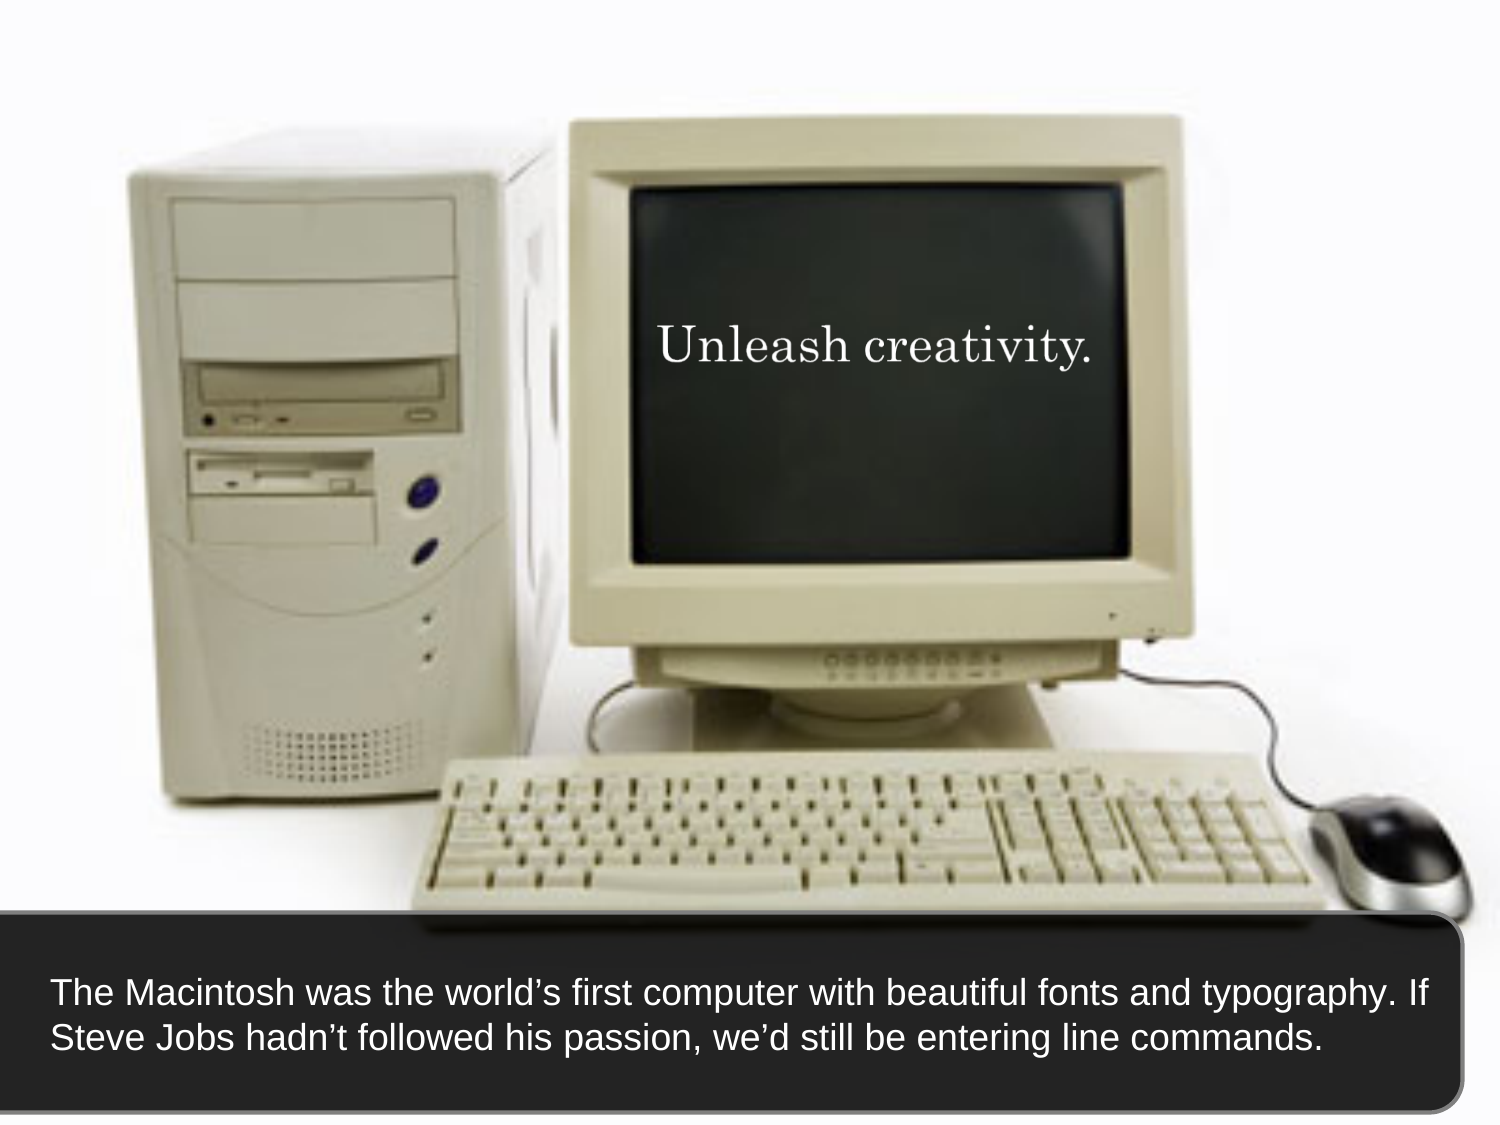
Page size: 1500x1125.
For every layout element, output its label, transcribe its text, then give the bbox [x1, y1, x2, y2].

text_box The Macintosh was the world’s first computer with beautiful fonts and typography. If Steve Jobs hadn’t followed his passion, we’d still be entering line commands. [0, 912, 1463, 1113]
picture [0, 0, 1500, 1125]
